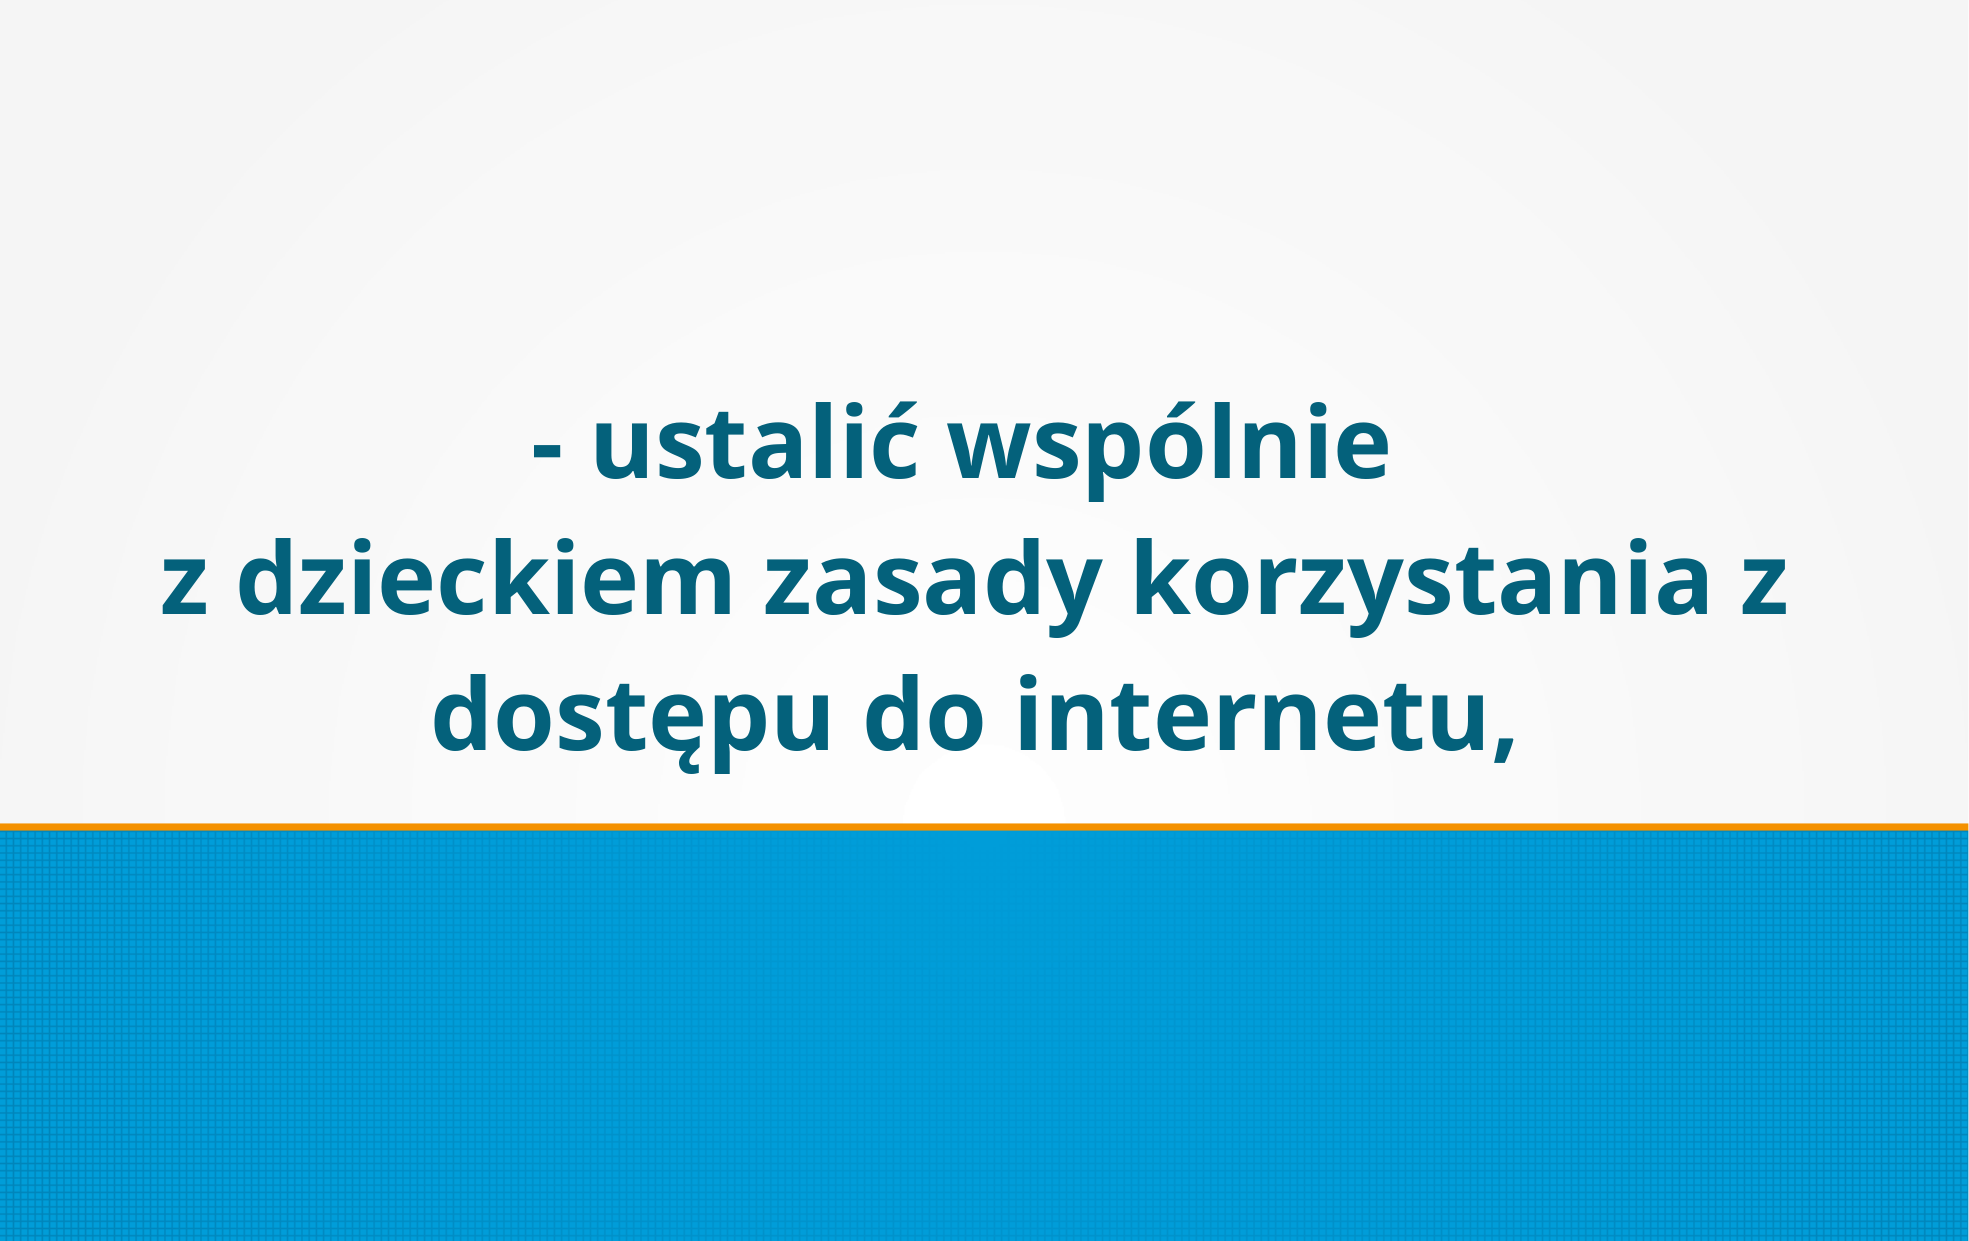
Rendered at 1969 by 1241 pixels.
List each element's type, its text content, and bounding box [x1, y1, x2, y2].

picture [0, 0, 1969, 830]
title - ustalić wspólnie z dzieckiem zasady korzystania z dostępu do internetu, [90, 49, 1862, 781]
